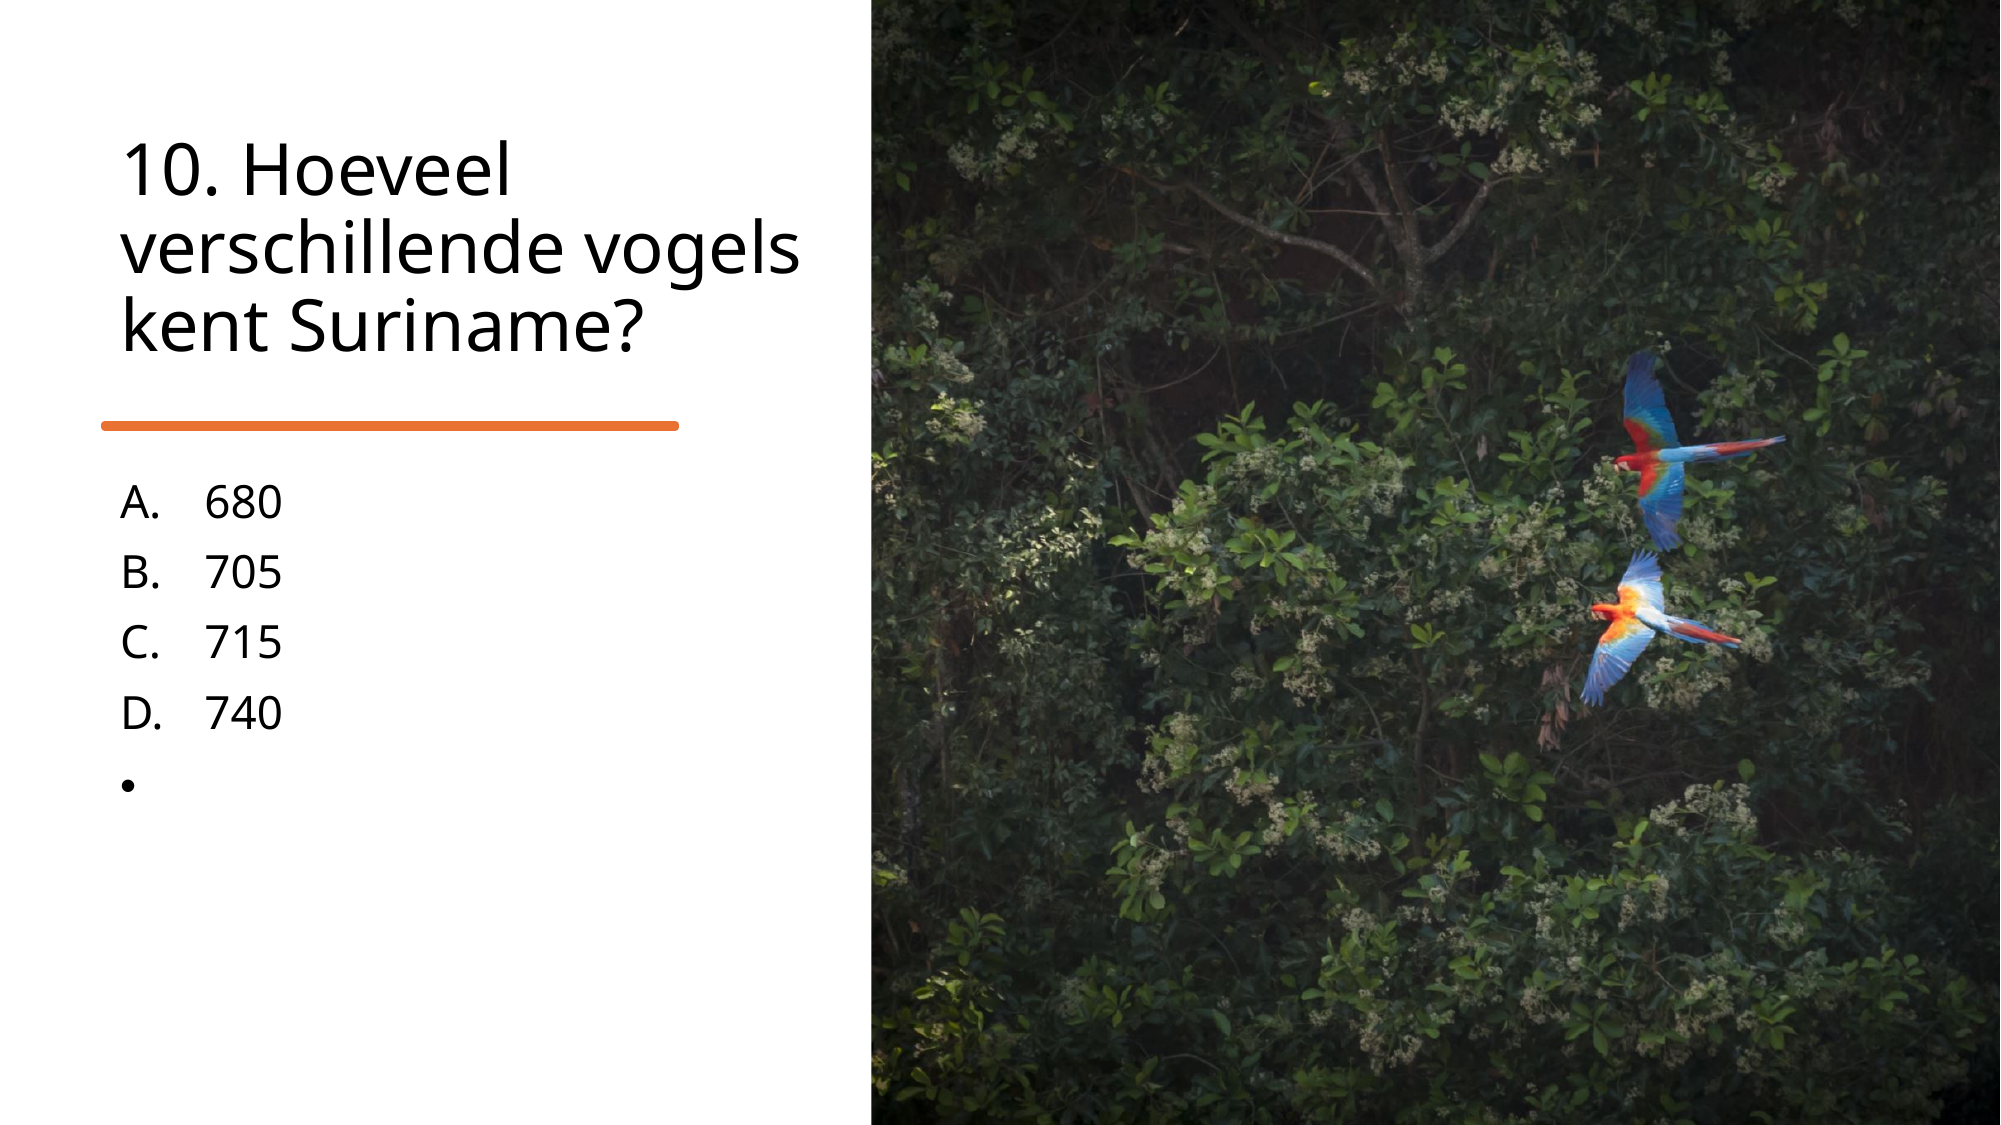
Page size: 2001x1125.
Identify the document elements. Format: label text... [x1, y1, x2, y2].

text_box [0, 0, 871, 1125]
list 680 705 715 740 [105, 471, 802, 1016]
title 10. Hoeveel verschillende vogels kent Suriname? [105, 53, 822, 375]
picture [871, 0, 2000, 1125]
